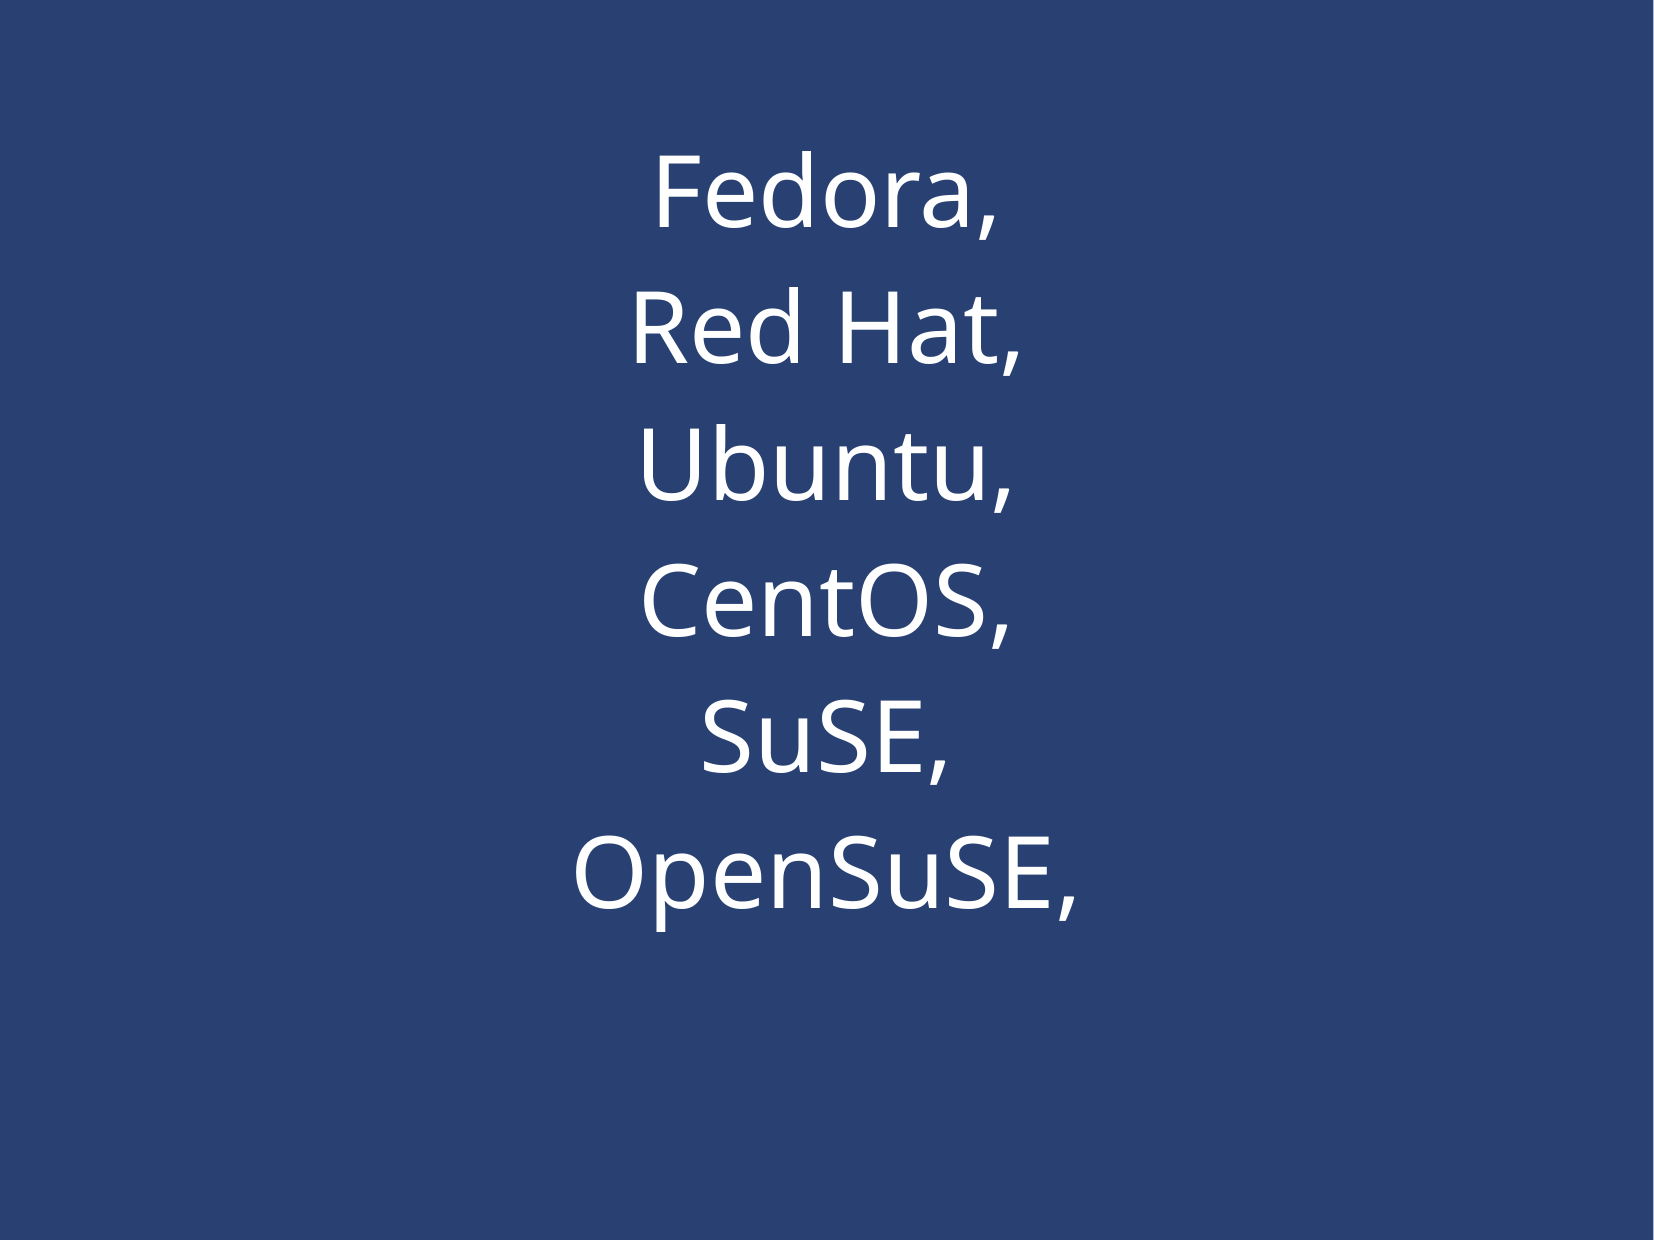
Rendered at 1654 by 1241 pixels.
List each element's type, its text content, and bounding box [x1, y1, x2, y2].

subtitle Fedora, Red Hat, Ubuntu, CentOS, SuSE, OpenSuSE, [82, 49, 1571, 1109]
